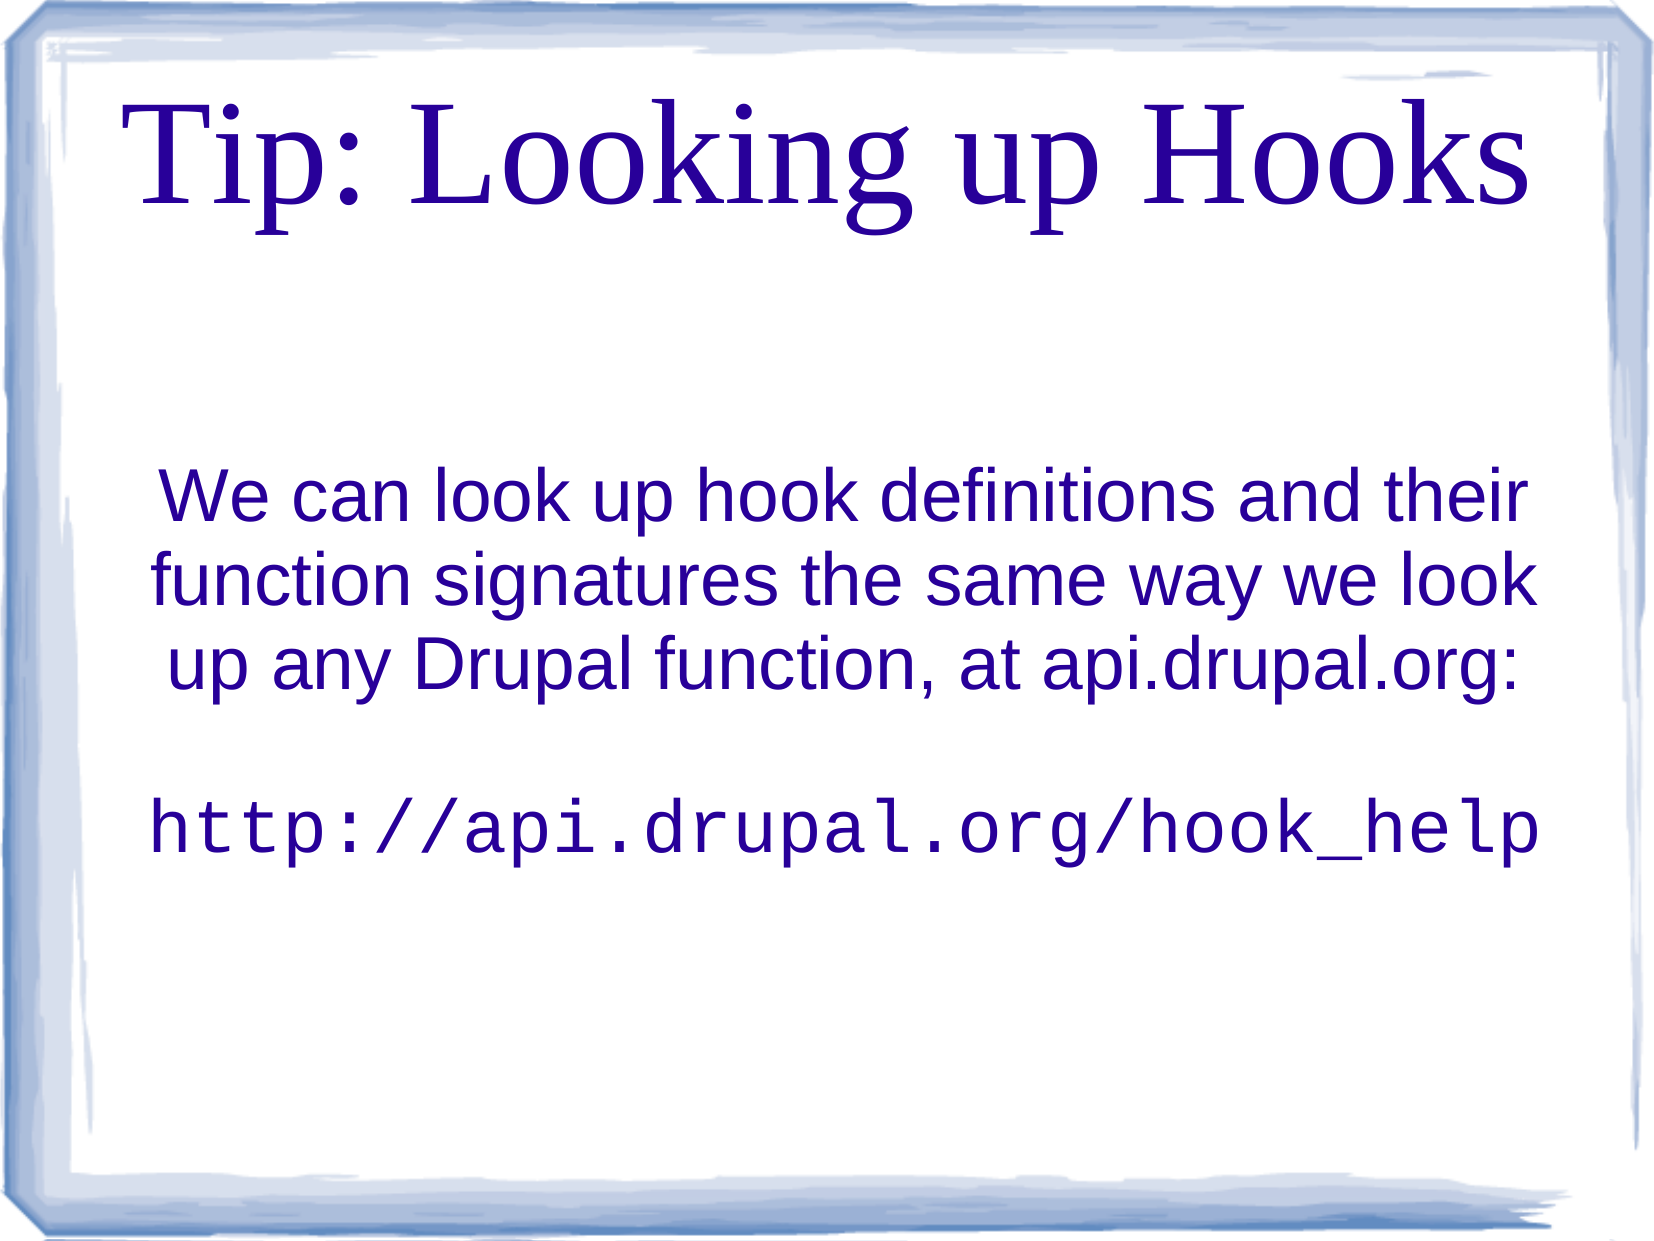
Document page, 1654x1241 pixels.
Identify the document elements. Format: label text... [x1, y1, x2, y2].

subtitle We can look up hook definitions and their function signatures the same way we look up any Drupal function, at api.drupal.org: http://api.drupal.org/hook_help [118, 332, 1571, 997]
picture [0, 0, 1654, 1241]
title Tip: Looking up Hooks [82, 56, 1571, 250]
